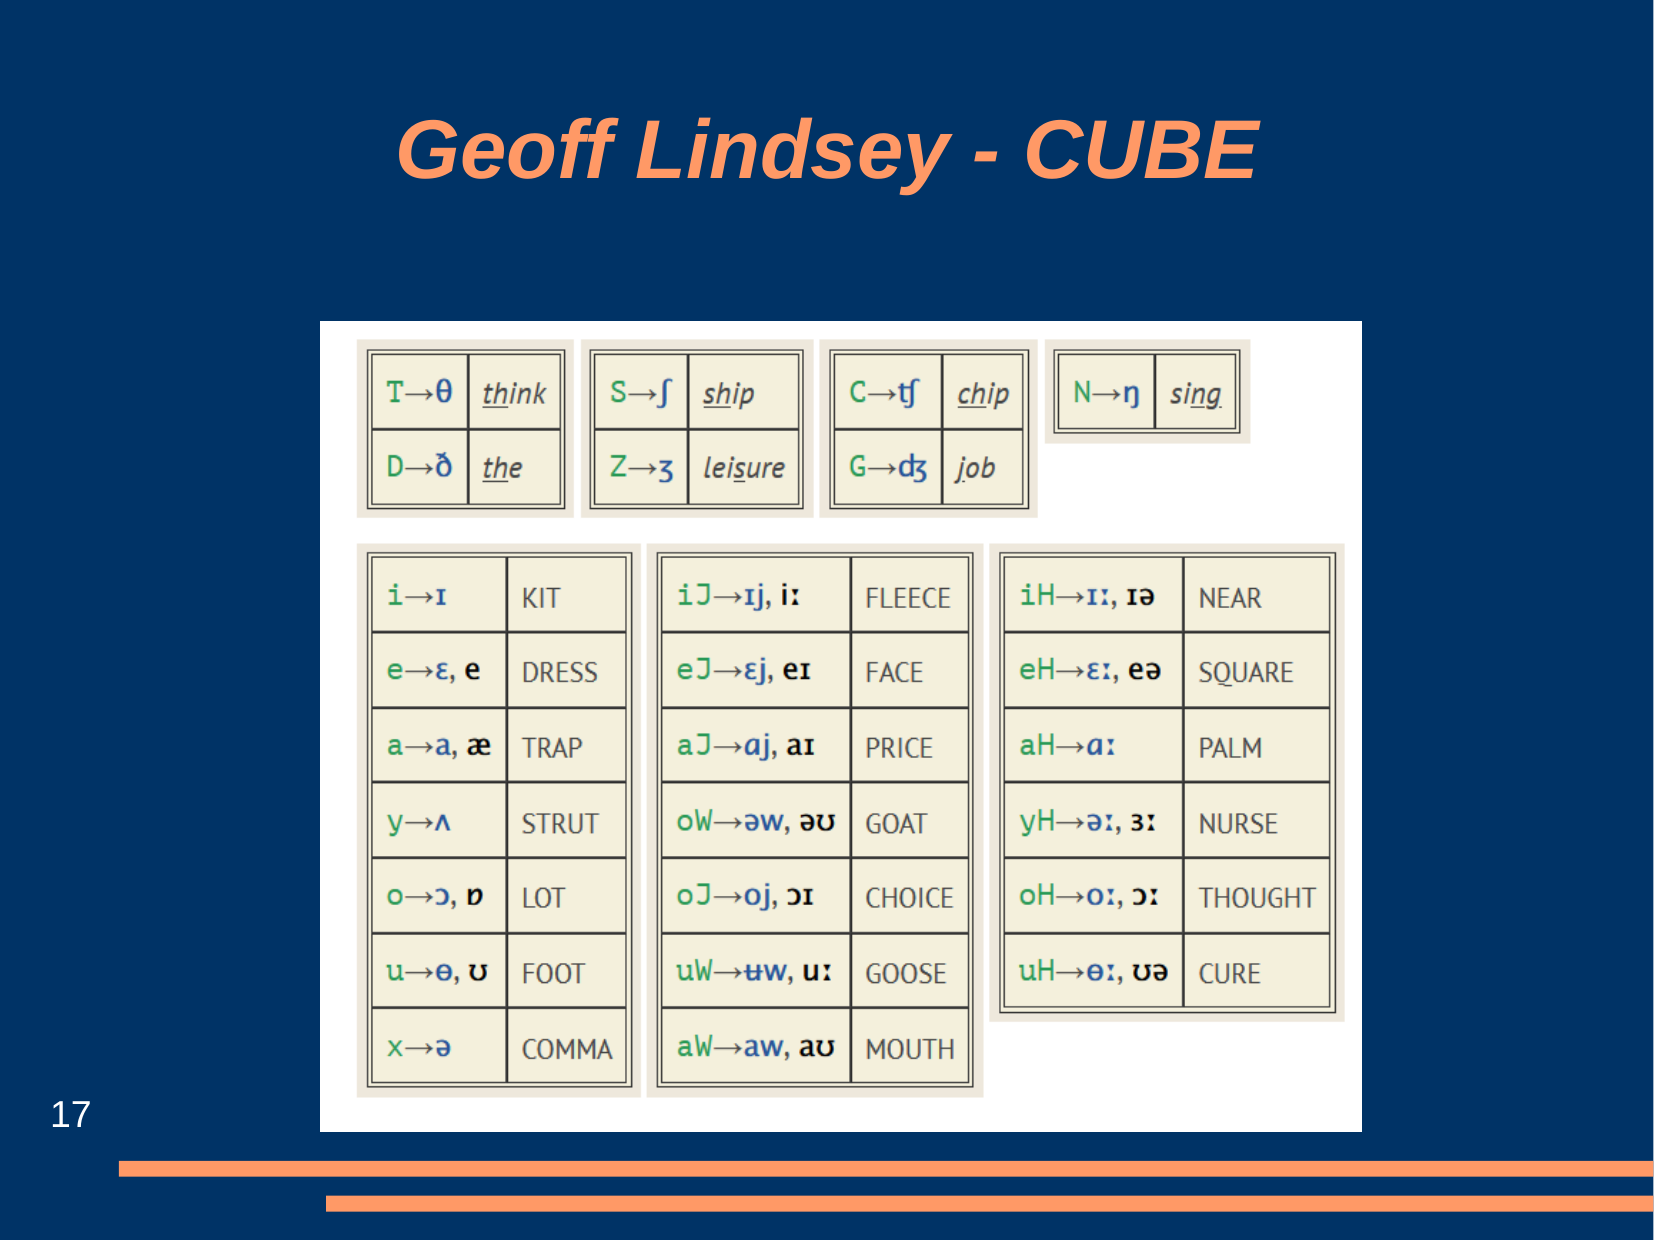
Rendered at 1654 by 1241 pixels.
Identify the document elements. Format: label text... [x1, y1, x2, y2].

title Geoff Lindsey - CUBE [121, 46, 1534, 254]
picture [320, 321, 1362, 1132]
